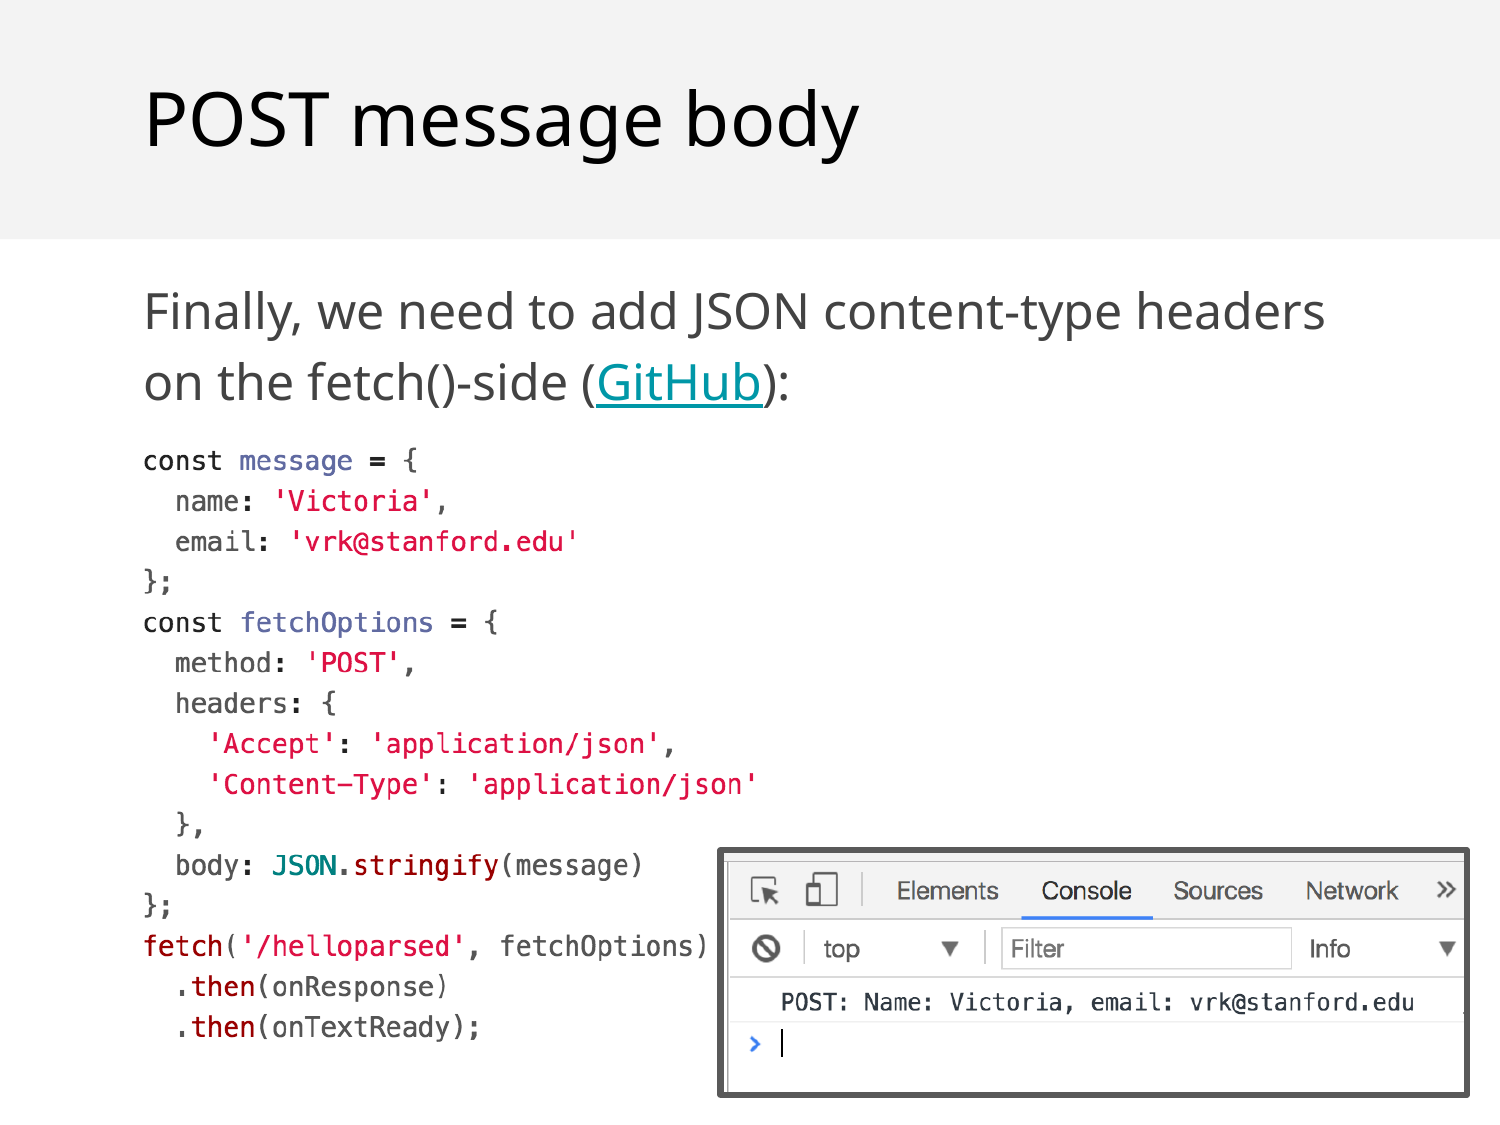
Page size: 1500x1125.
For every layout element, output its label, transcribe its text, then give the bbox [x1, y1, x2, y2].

list Finally, we need to add JSON content-type headers on the fetch()-side (GitHub): [128, 255, 1372, 419]
picture [128, 435, 783, 1092]
picture [723, 853, 1464, 1092]
title POST message body [128, 56, 1372, 183]
